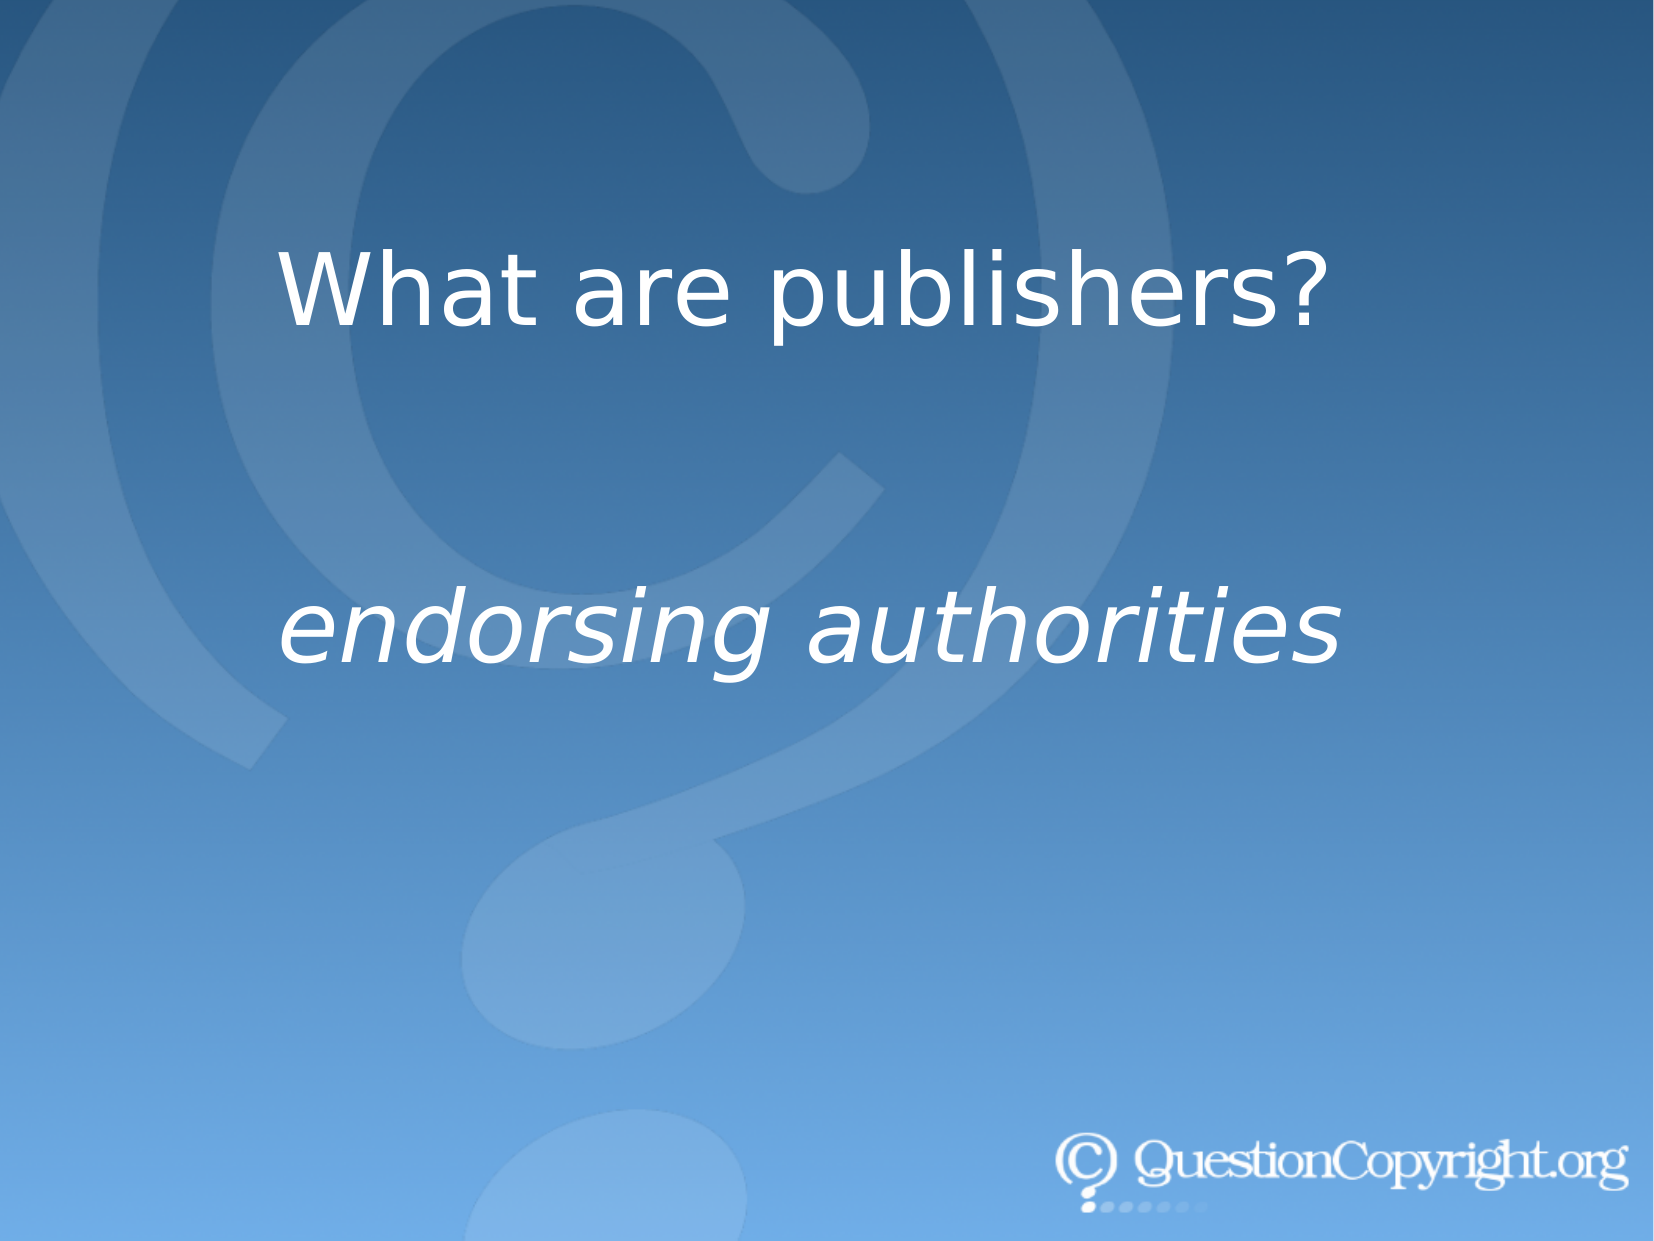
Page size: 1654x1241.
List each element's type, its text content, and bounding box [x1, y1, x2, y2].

picture [0, 0, 1654, 1241]
text_box endorsing authorities [262, 562, 1360, 694]
text_box What are publishers? [261, 225, 1351, 357]
